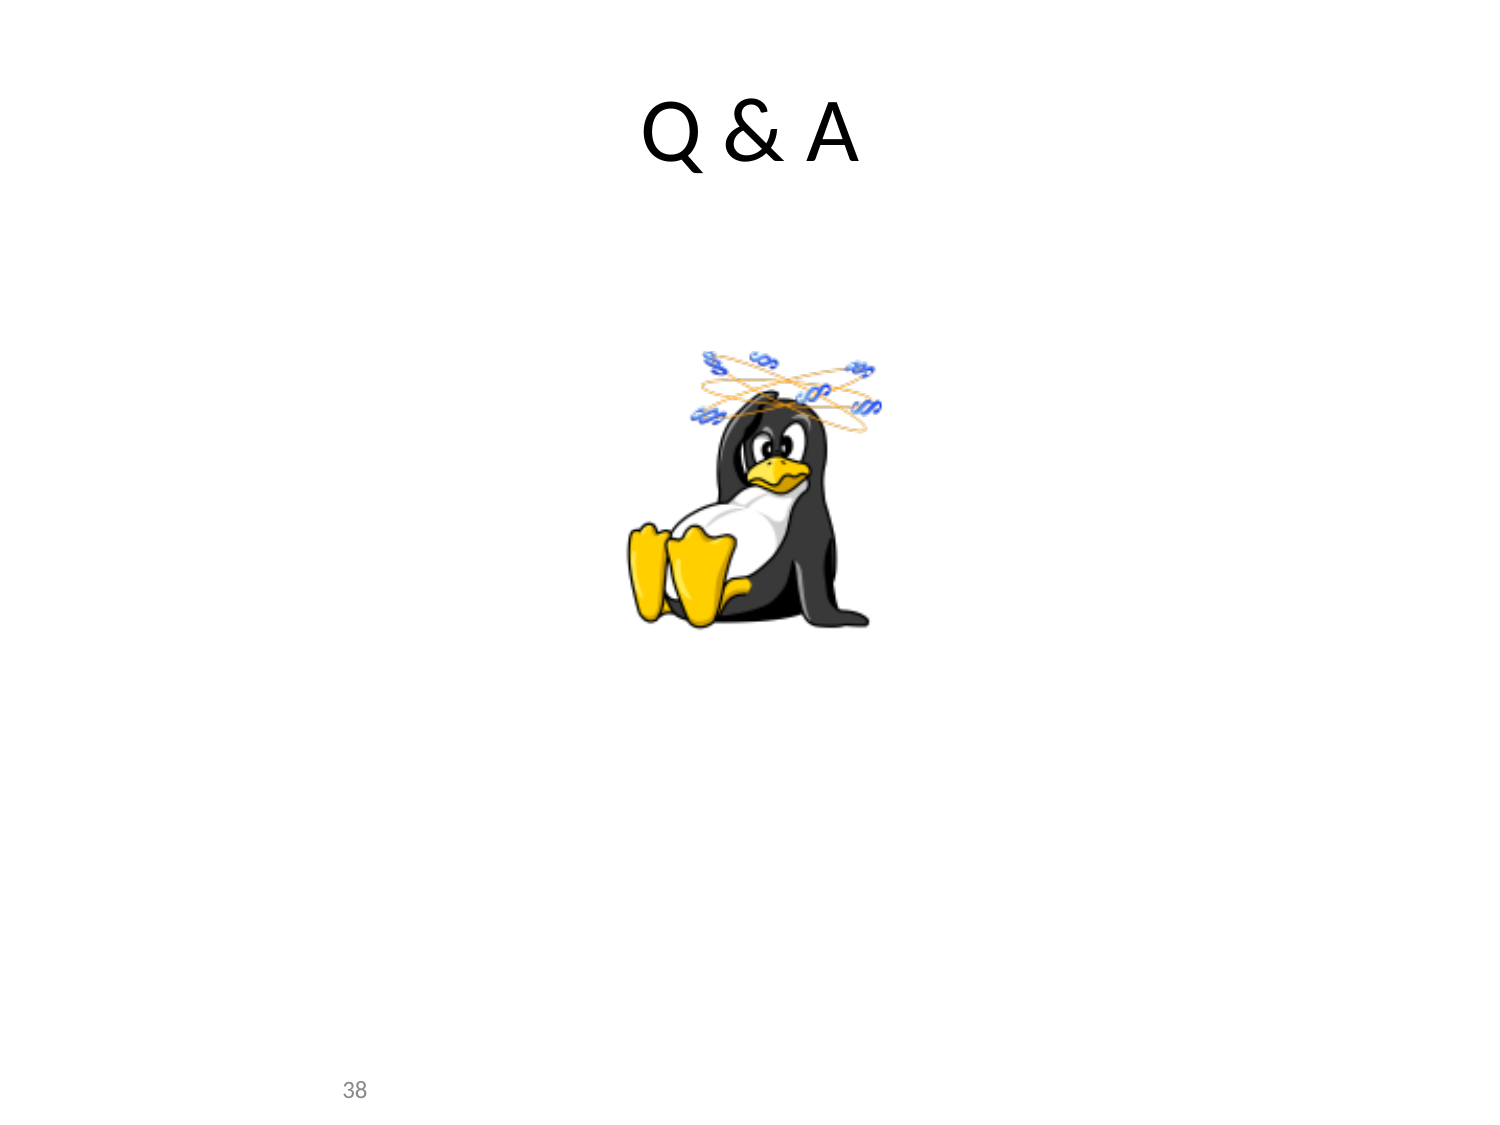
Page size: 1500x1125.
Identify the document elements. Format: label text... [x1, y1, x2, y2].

picture [606, 325, 903, 643]
text_box Q & A [75, 45, 1426, 233]
text_box <number> [327, 1074, 1207, 1111]
